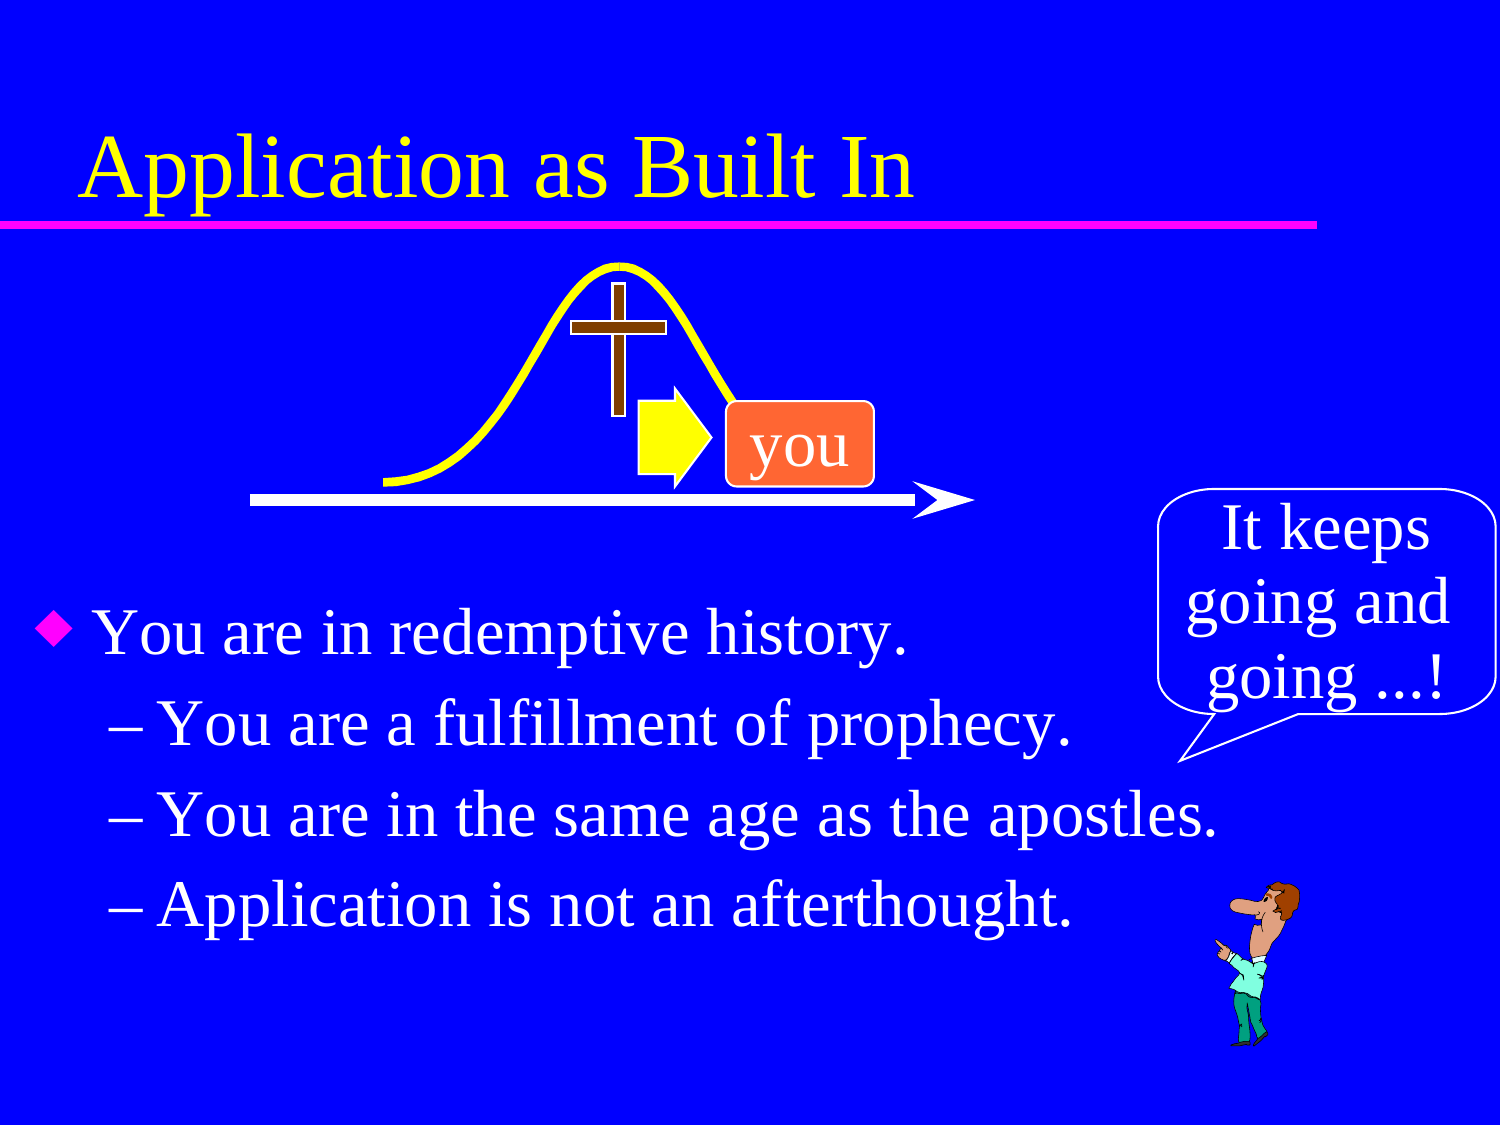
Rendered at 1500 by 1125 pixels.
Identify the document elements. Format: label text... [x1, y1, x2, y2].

text_box you [725, 401, 874, 487]
chart [1214, 881, 1301, 1047]
text_box [638, 388, 712, 487]
text_box [383, 262, 738, 487]
text_box It keeps going and going ...! [1158, 488, 1496, 761]
title Application as Built In [62, 43, 1338, 225]
list You are in redemptive history. You are a fulfillment of prophecy. You are in the same age as the apostles. Application is not an afterthought. [19, 587, 1288, 988]
text_box [570, 283, 667, 417]
